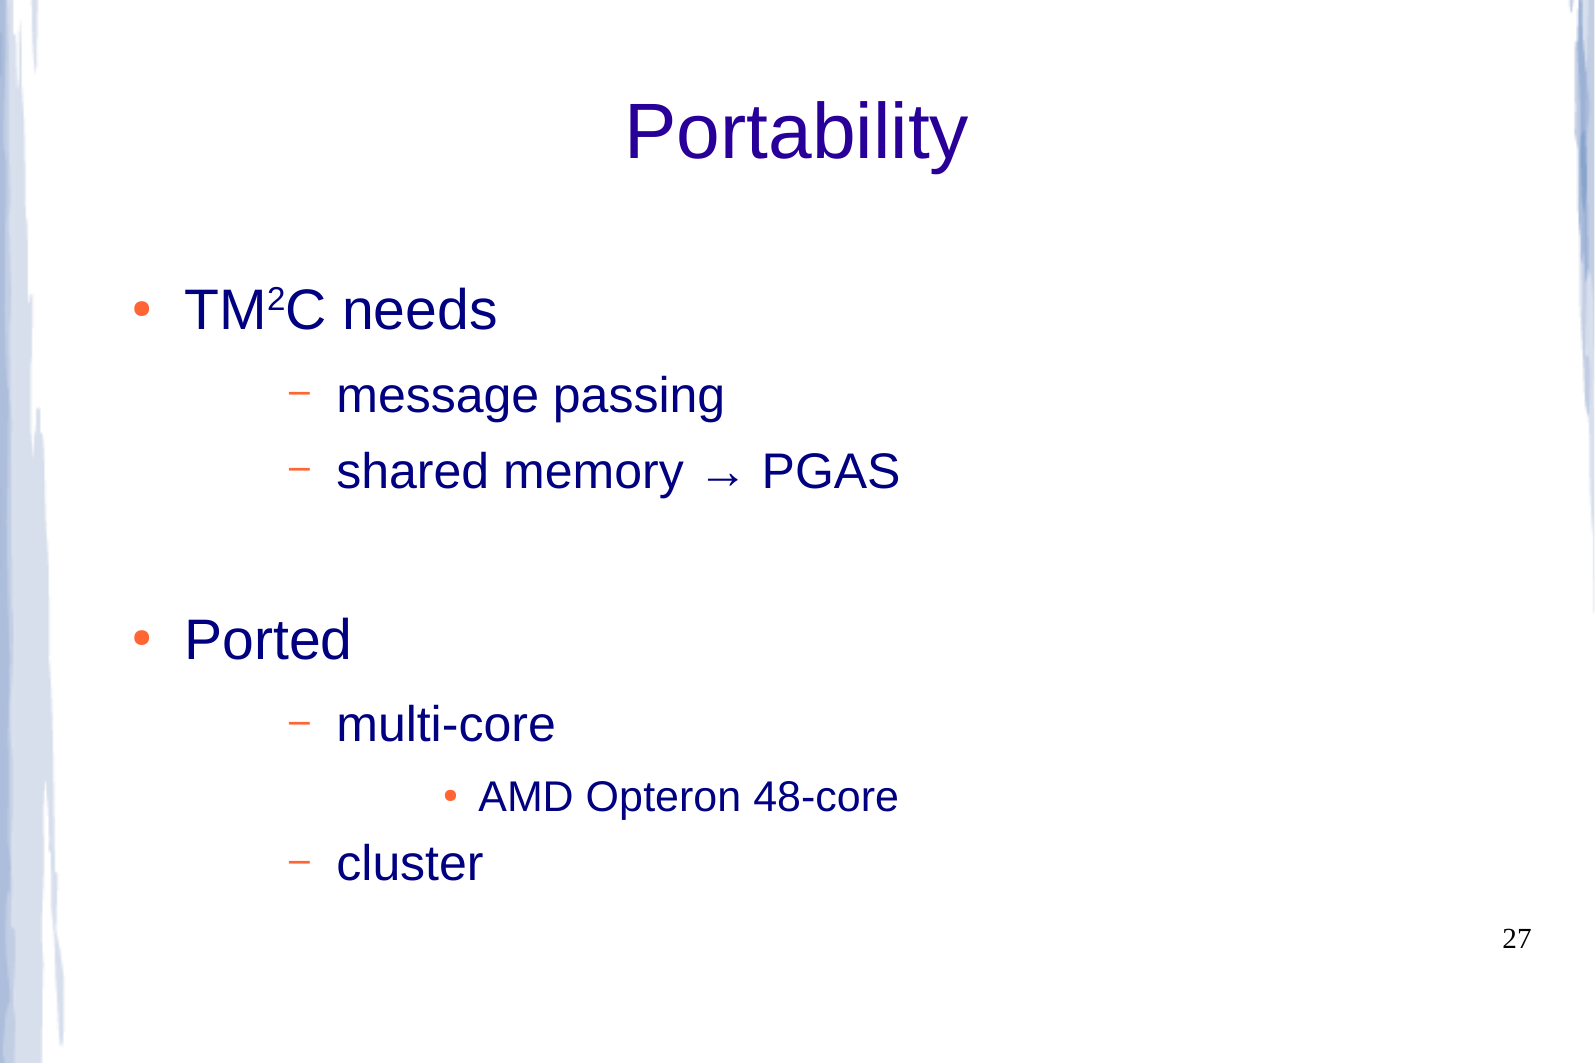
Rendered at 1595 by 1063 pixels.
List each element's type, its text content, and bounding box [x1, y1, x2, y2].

title Portability [79, 42, 1515, 220]
picture [0, 0, 1595, 1063]
list TM2C needs message passing shared memory → PGAS Ported multi-core AMD Opteron 48-core cluster [113, 278, 1515, 1030]
